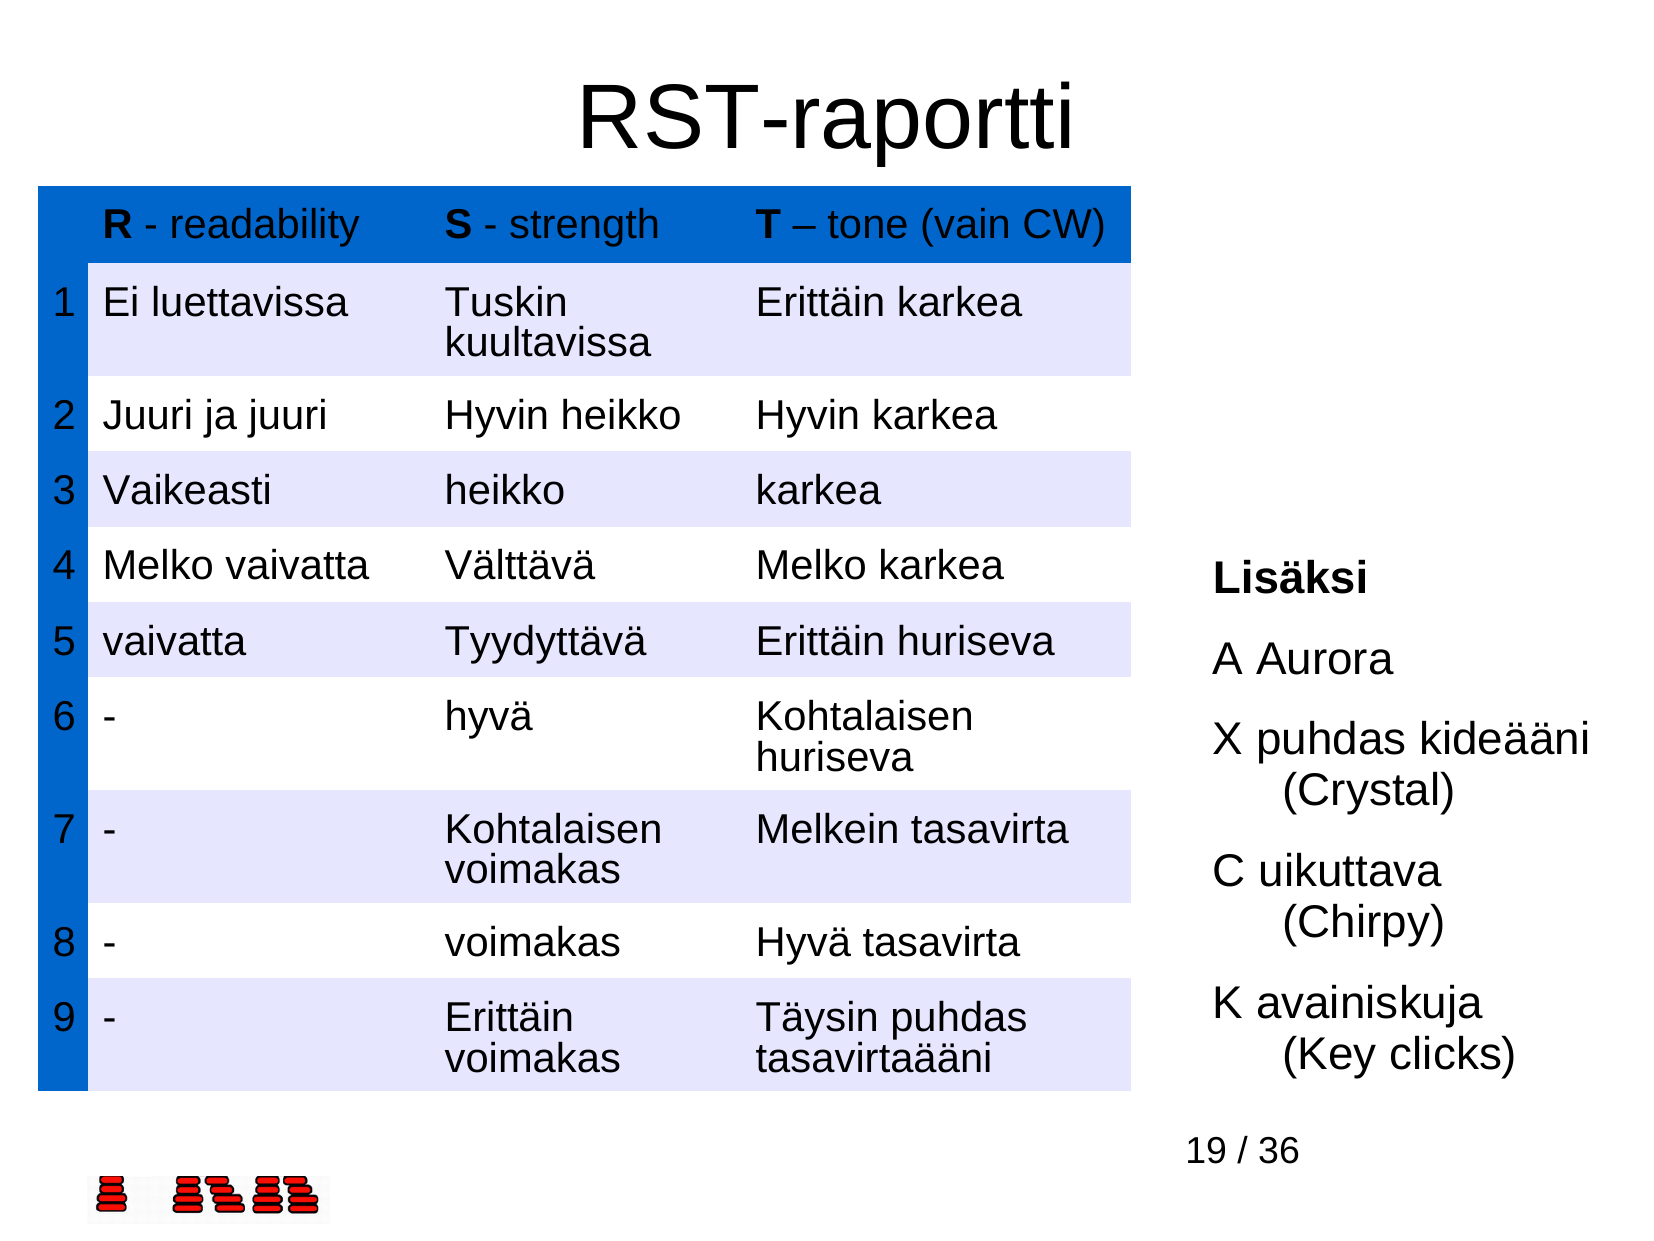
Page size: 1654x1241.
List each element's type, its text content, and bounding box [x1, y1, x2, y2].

table_cell Juuri ja juuri [88, 376, 430, 451]
table_cell - [88, 903, 430, 978]
table_cell Erittäin huriseva [741, 602, 1131, 677]
table_cell Ei luettavissa [88, 263, 430, 376]
table_cell Erittäin voimakas [430, 978, 741, 1091]
table_cell 3 [38, 451, 88, 527]
table_header R - readability [88, 186, 430, 263]
table_cell Hyvin heikko [430, 376, 741, 451]
table_cell Melkein tasavirta [741, 790, 1131, 903]
table_cell Tuskin kuultavissa [430, 263, 741, 376]
picture [87, 1176, 330, 1224]
table_cell 1 [38, 263, 88, 376]
table_cell 6 [38, 677, 88, 790]
table_cell [430, 1091, 741, 1176]
table_cell - [88, 978, 430, 1091]
table_cell Erittäin karkea [741, 263, 1131, 376]
table_cell hyvä [430, 677, 741, 790]
table_cell Vaikeasti [88, 451, 430, 527]
table_cell [741, 1091, 1131, 1176]
table_cell vaivatta [88, 602, 430, 677]
list Lisäksi A Aurora X puhdas kideääni (Crystal) C uikuttava (Chirpy) K avainiskuja (Key clicks) [1194, 548, 1636, 1081]
table_cell Hyvin karkea [741, 376, 1131, 451]
table_cell 9 [38, 978, 88, 1091]
table_cell [38, 1091, 88, 1176]
table_cell Melko karkea [741, 527, 1131, 602]
table_header S - strength [430, 186, 741, 263]
table_cell Melko vaivatta [88, 527, 430, 602]
table_cell 5 [38, 602, 88, 677]
table_cell Välttävä [430, 527, 741, 602]
table_cell 7 [38, 790, 88, 903]
table_cell [88, 1091, 430, 1176]
table_header [38, 186, 88, 263]
table_cell Hyvä tasavirta [741, 903, 1131, 978]
table_cell Täysin puhdas tasavirtaääni [741, 978, 1131, 1091]
table_cell 8 [38, 903, 88, 978]
table_cell 4 [38, 527, 88, 602]
table_cell Tyydyttävä [430, 602, 741, 677]
table_cell - [88, 790, 430, 903]
table_cell - [88, 677, 430, 790]
table_cell voimakas [430, 903, 741, 978]
table_cell heikko [430, 451, 741, 527]
table_header T – tone (vain CW) [741, 186, 1131, 263]
title RST-raportti [82, 49, 1571, 181]
table_cell karkea [741, 451, 1131, 527]
table_cell Kohtalaisen voimakas [430, 790, 741, 903]
table_cell 2 [38, 376, 88, 451]
table_cell Kohtalaisen huriseva [741, 677, 1131, 790]
